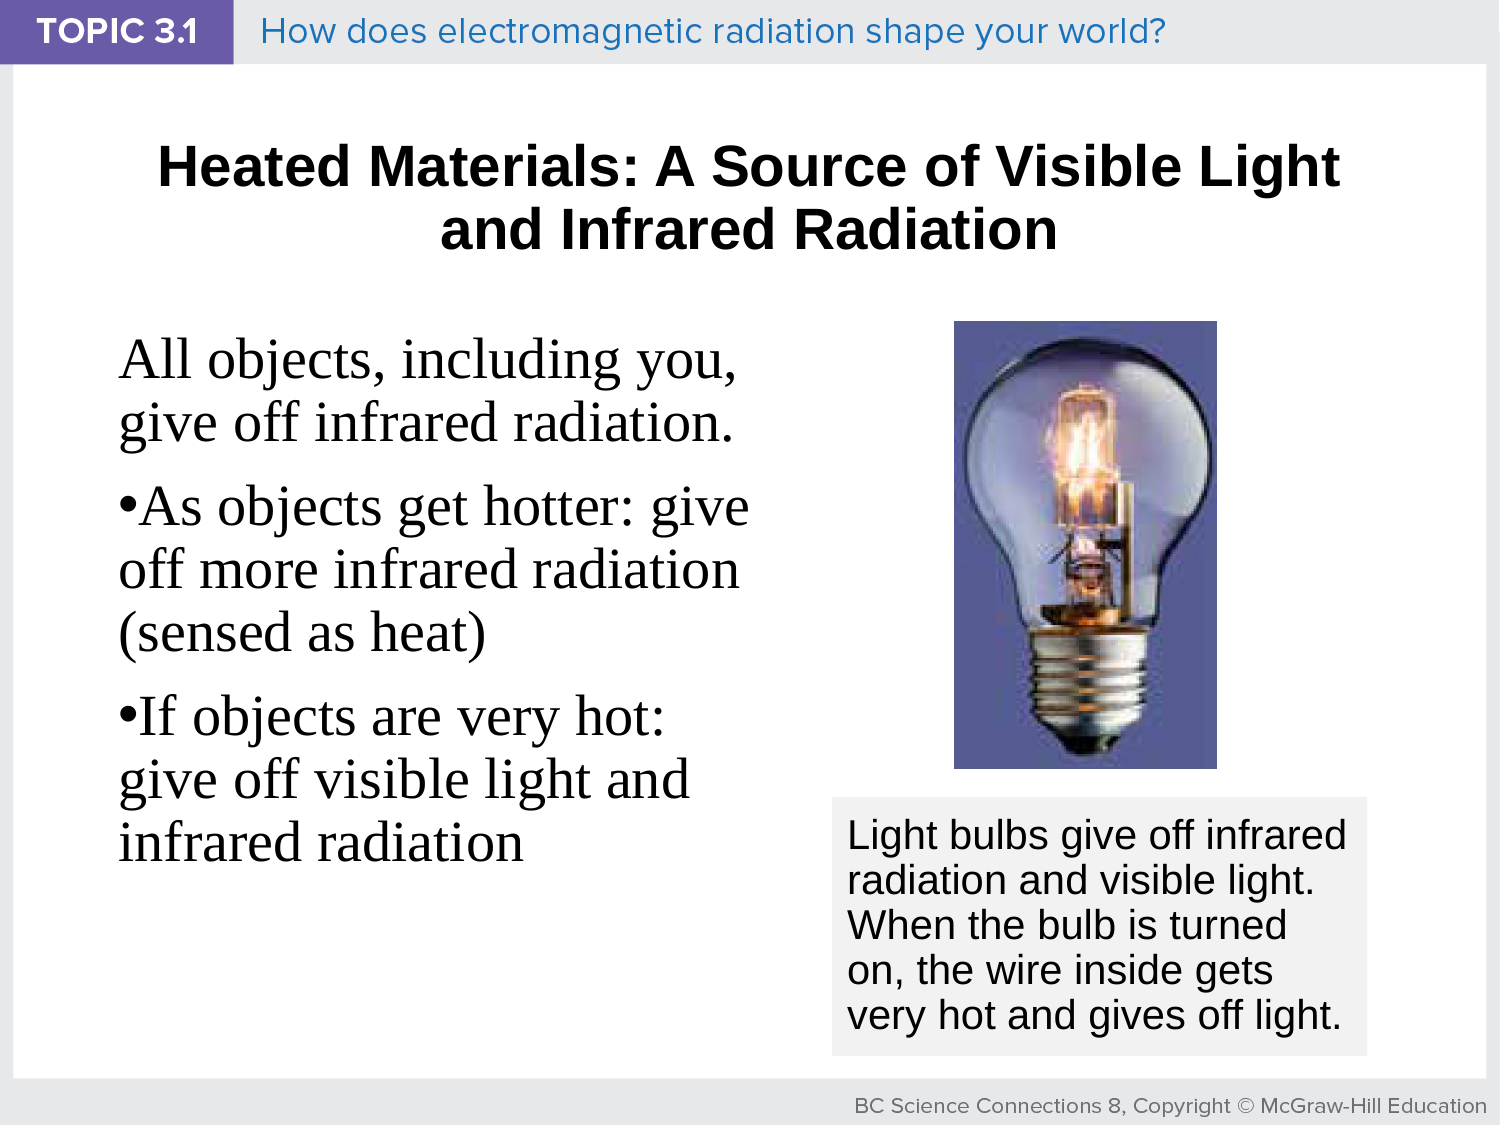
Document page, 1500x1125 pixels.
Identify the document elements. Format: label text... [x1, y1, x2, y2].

title Heated Materials: A Source of Visible Light and Infrared Radiation [103, 76, 1397, 322]
list Light bulbs give off infrared radiation and visible light. When the bulb is turned on, the wire inside gets very hot and gives off light. [832, 796, 1368, 1056]
picture [0, 0, 1500, 1082]
list All objects, including you, give off infrared radiation. As objects get hotter: give off more infrared radiation (sensed as heat) If objects are very hot: give off visible light and infrared radiation [103, 321, 775, 1014]
